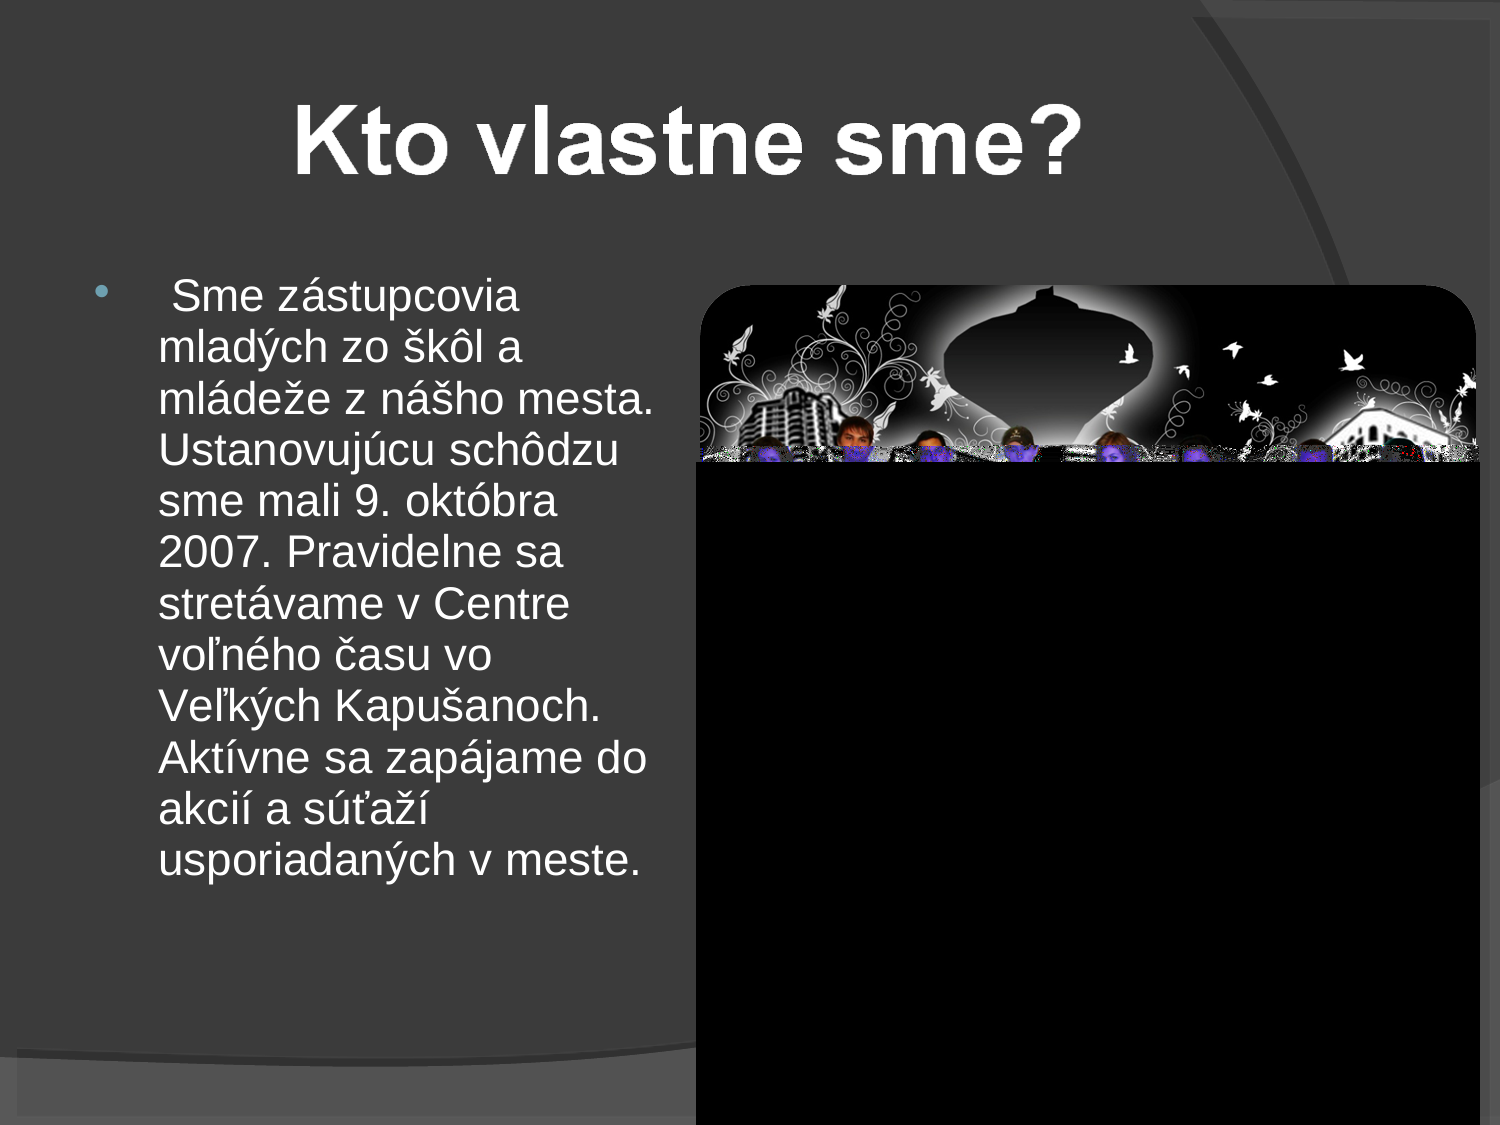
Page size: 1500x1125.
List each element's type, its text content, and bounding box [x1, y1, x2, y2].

text_box [696, 284, 1480, 1125]
text_box [73, 43, 1302, 235]
list Sme zástupcovia mladých zo škôl a mládeže z nášho mesta. Ustanovujúcu schôdzu sme mali 9. októbra 2007. Pravidelne sa stretávame v Centre voľného času vo Veľkých Kapušanoch. Aktívne sa zapájame do akcií a súťaží usporiadaných v meste. [75, 262, 676, 1006]
